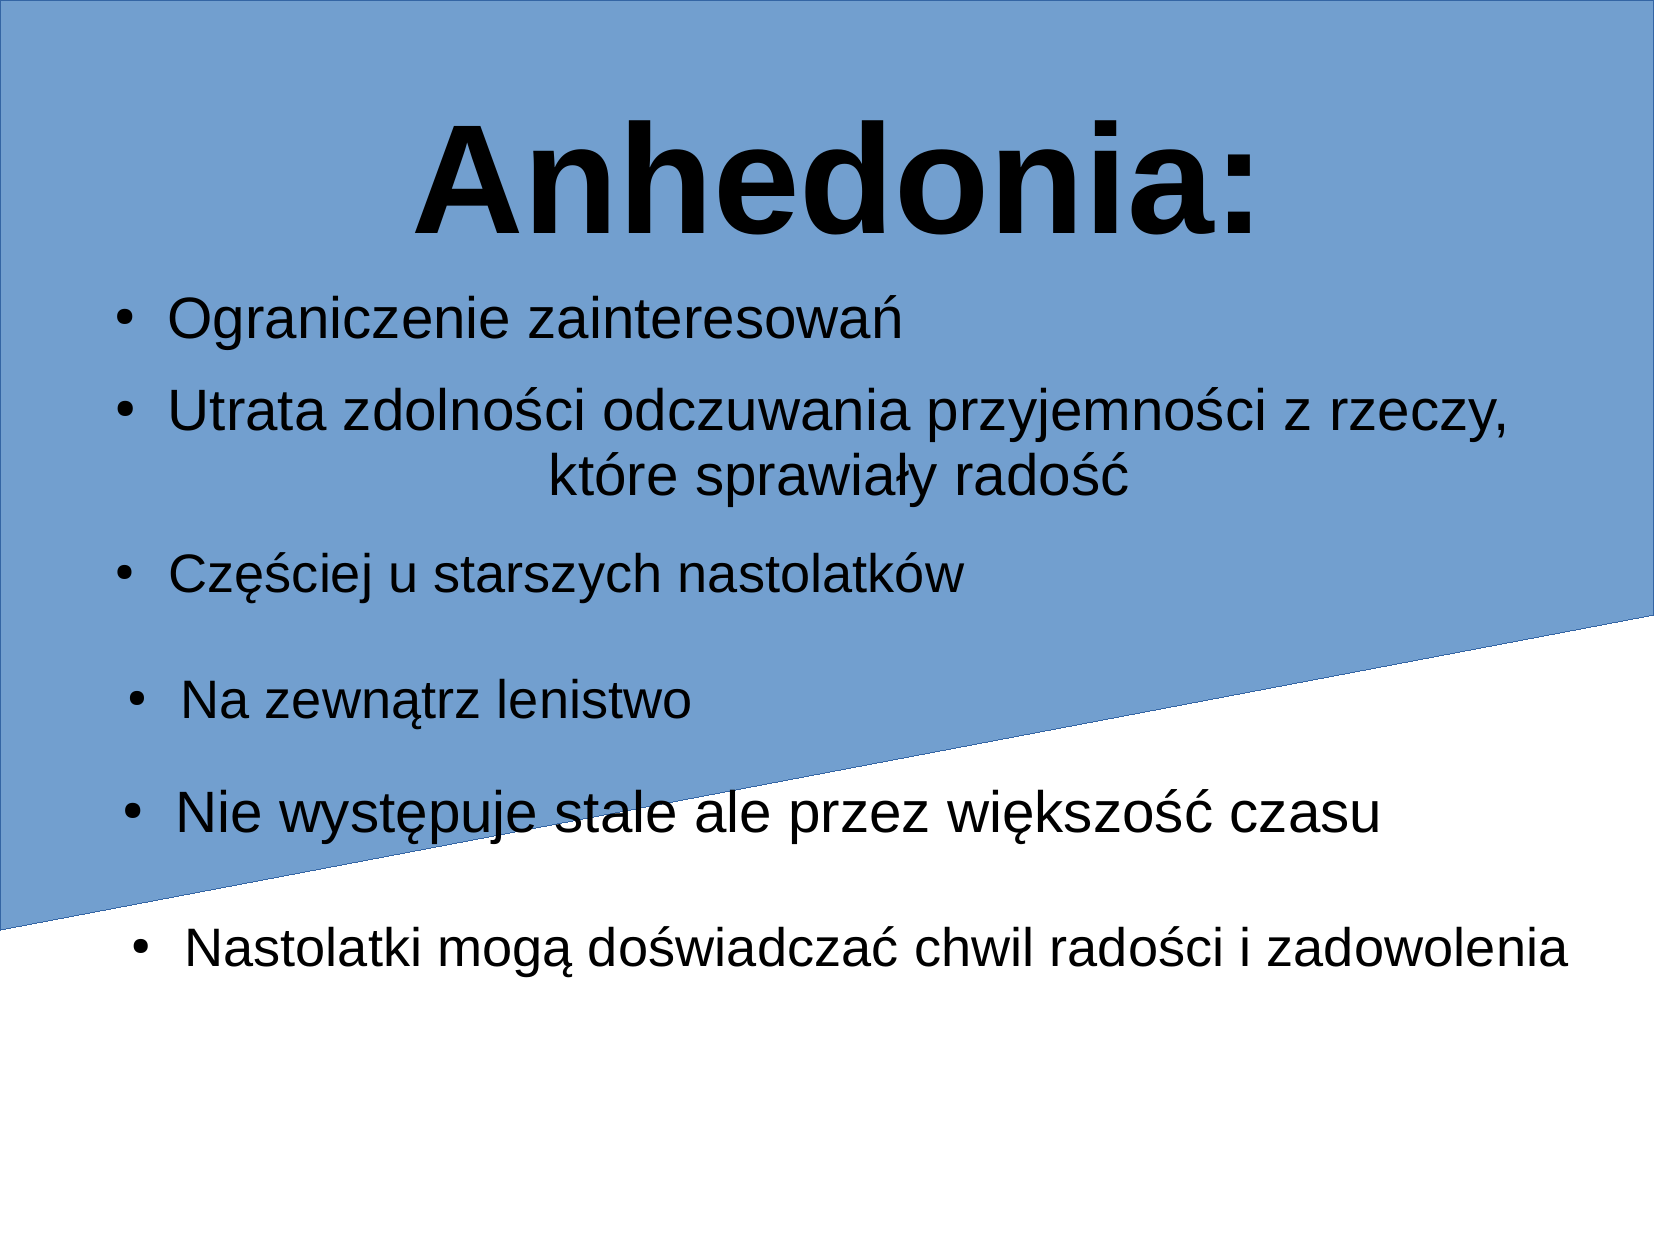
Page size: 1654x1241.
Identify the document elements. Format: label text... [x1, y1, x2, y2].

list Nie występuje stale ale przez większość czasu [82, 779, 1406, 917]
list Ograniczenie zainteresowań [0, 285, 1335, 369]
list Na zewnątrz lenistwo [0, 669, 922, 792]
list Nastolatki mogą doświadczać chwil radości i zadowolenia [82, 917, 1602, 1016]
list Częściej u starszych nastolatków [0, 543, 1063, 709]
title Anhedonia: [94, 76, 1583, 284]
list Utrata zdolności odczuwania przyjemności z rzeczy, które sprawiały radość [70, 377, 1538, 555]
